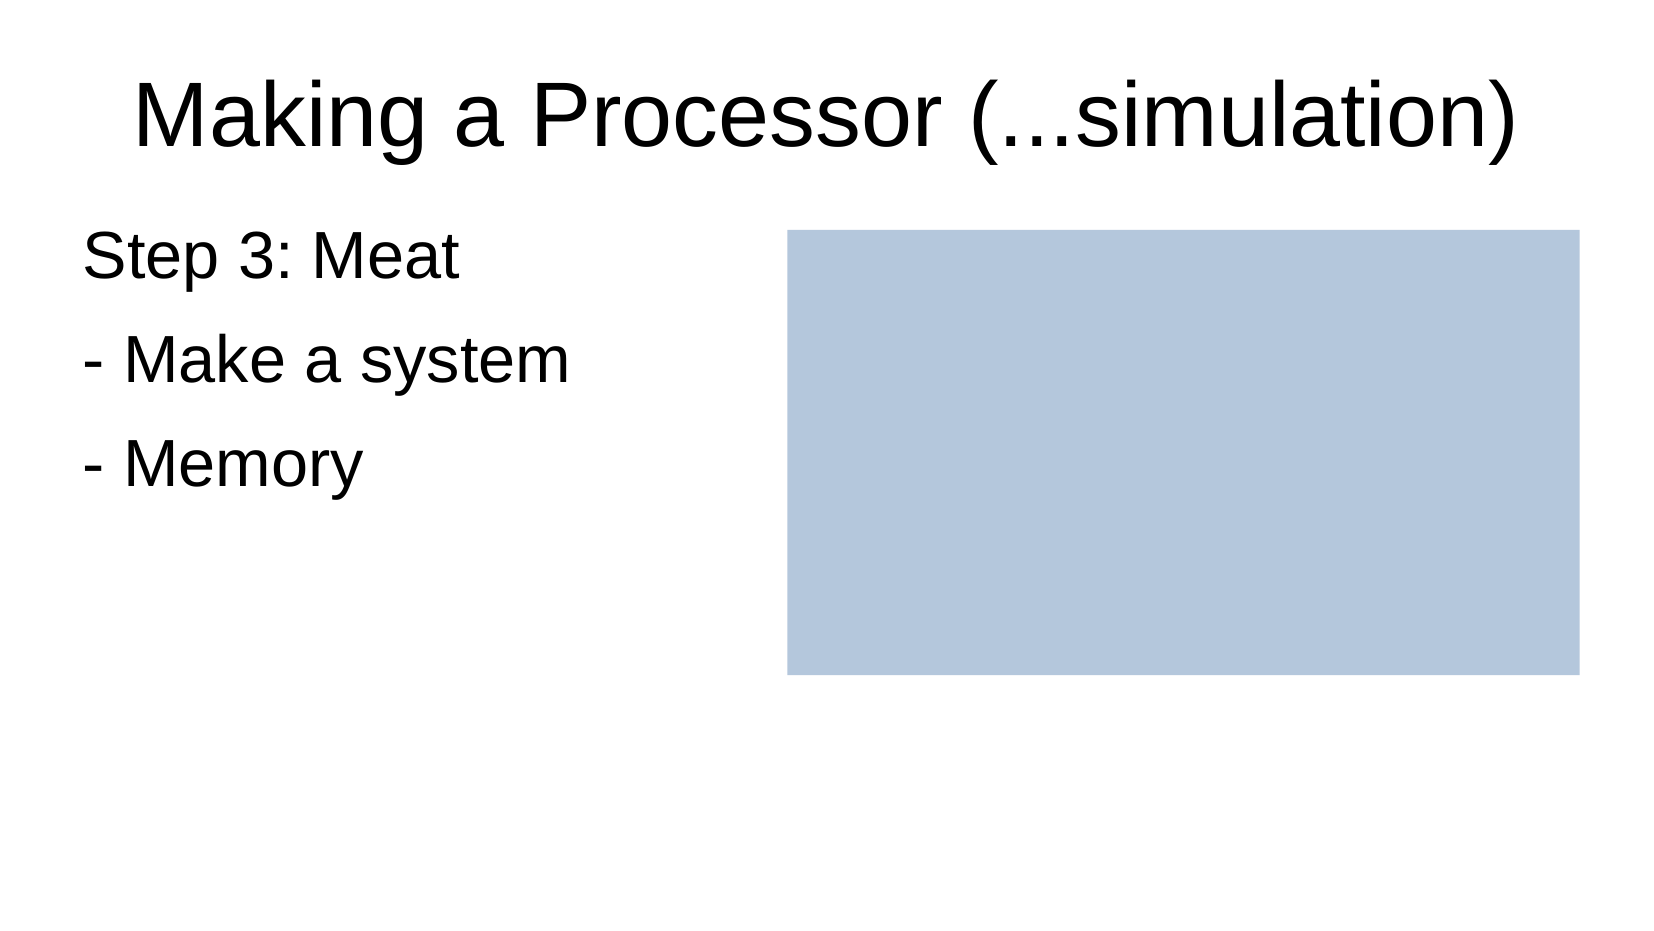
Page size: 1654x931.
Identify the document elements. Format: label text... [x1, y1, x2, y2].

title Making a Processor (...simulation) [82, 37, 1571, 193]
text_box [787, 229, 1580, 676]
list Step 3: Meat - Make a system - Memory [82, 217, 809, 826]
